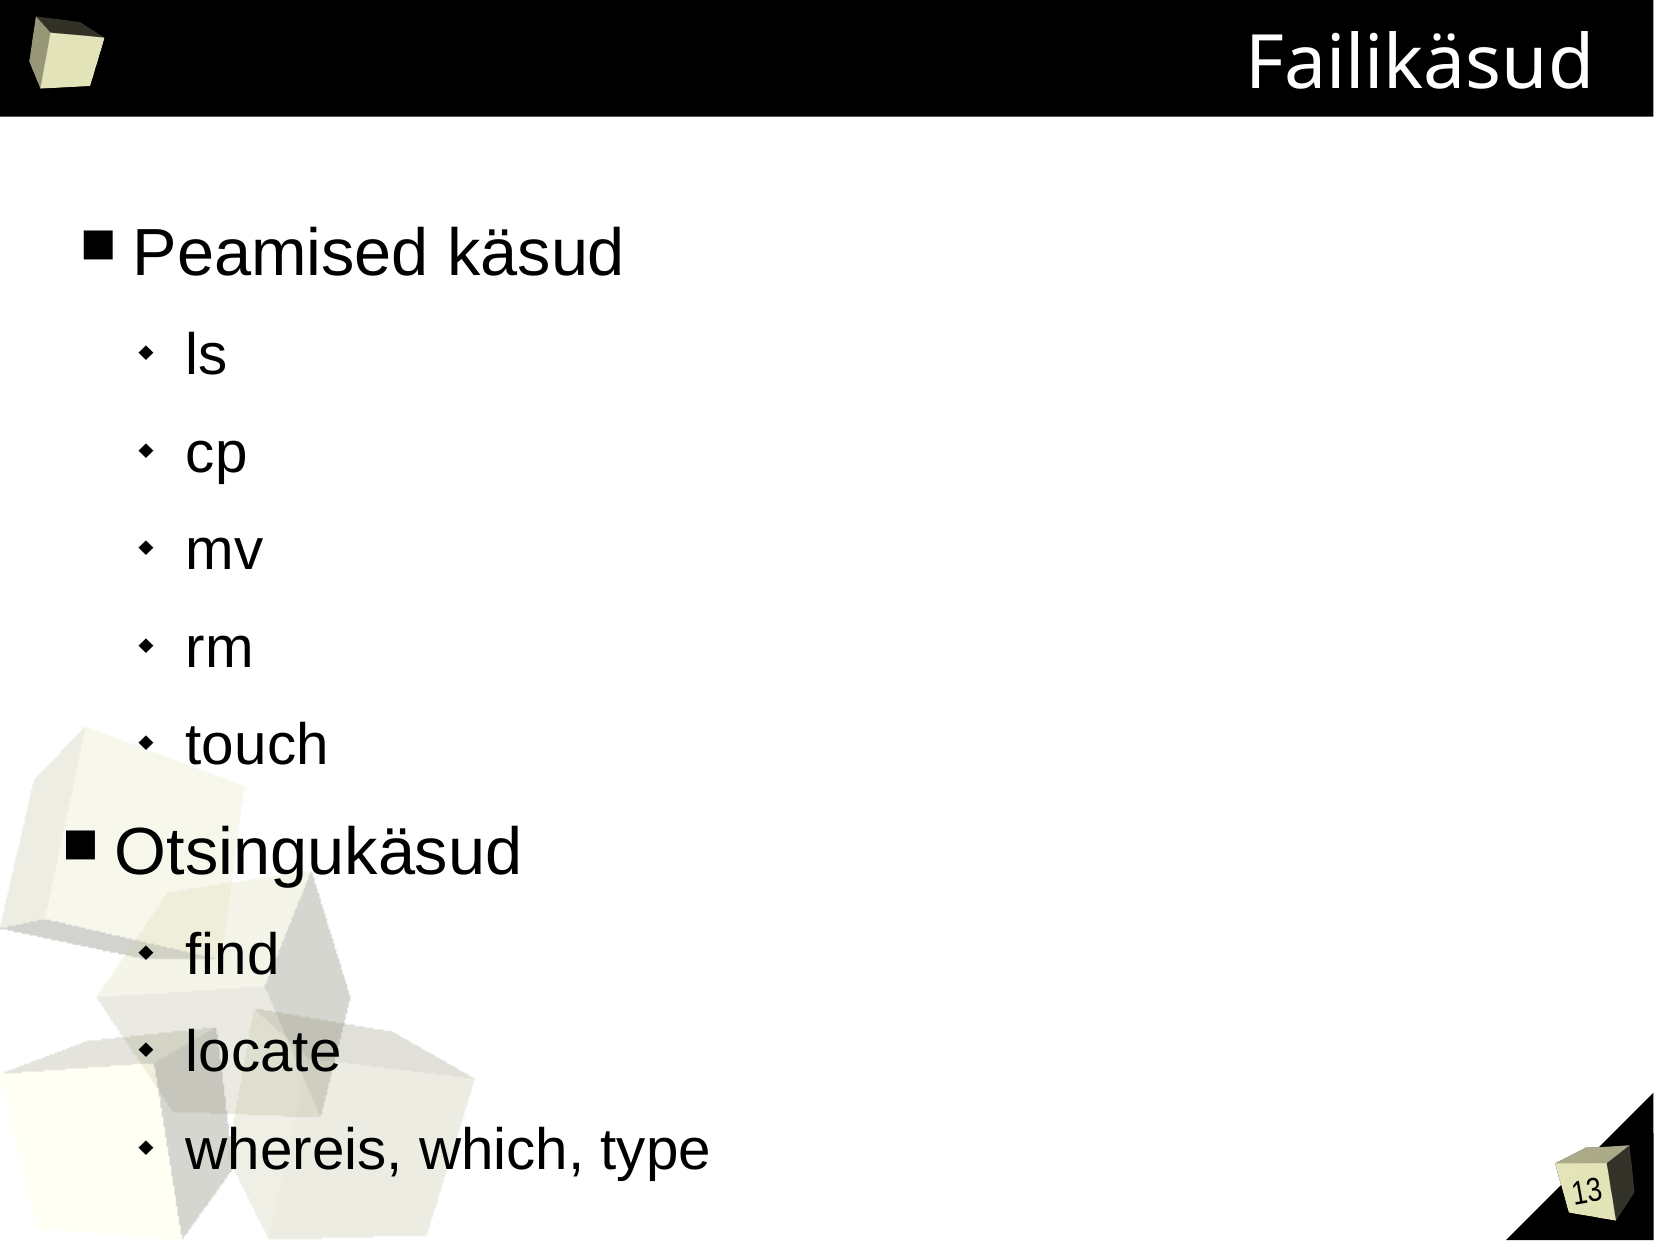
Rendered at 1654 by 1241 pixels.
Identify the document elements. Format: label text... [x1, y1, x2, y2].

list Peamised käsud ls cp mv rm touch Otsingukäsud find locate whereis, which, type [44, 177, 1611, 1214]
title Failikäsud [118, 0, 1595, 119]
picture [0, 726, 477, 1241]
